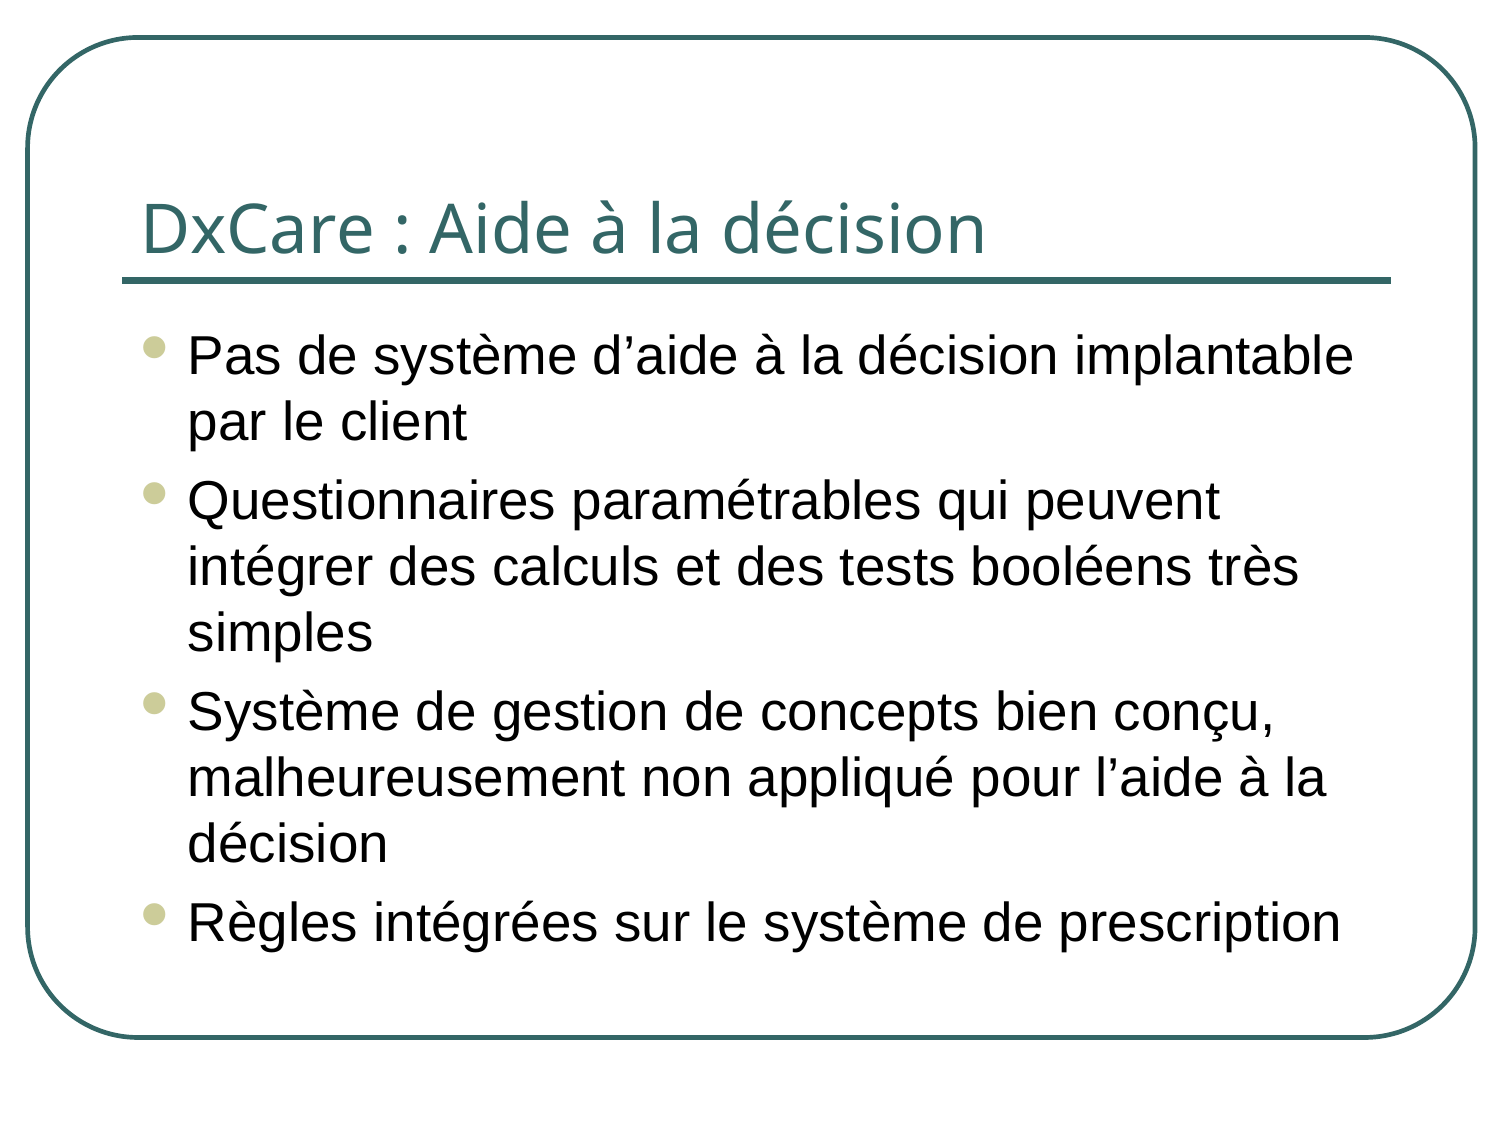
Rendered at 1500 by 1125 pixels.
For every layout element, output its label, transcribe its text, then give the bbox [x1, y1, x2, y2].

list Pas de système d’aide à la décision implantable par le client Questionnaires paramétrables qui peuvent intégrer des calculs et des tests booléens très simples Système de gestion de concepts bien conçu, malheureusement non appliqué pour l’aide à la décision Règles intégrées sur le système de prescription [125, 312, 1388, 976]
title DxCare : Aide à la décision [125, 87, 1388, 275]
